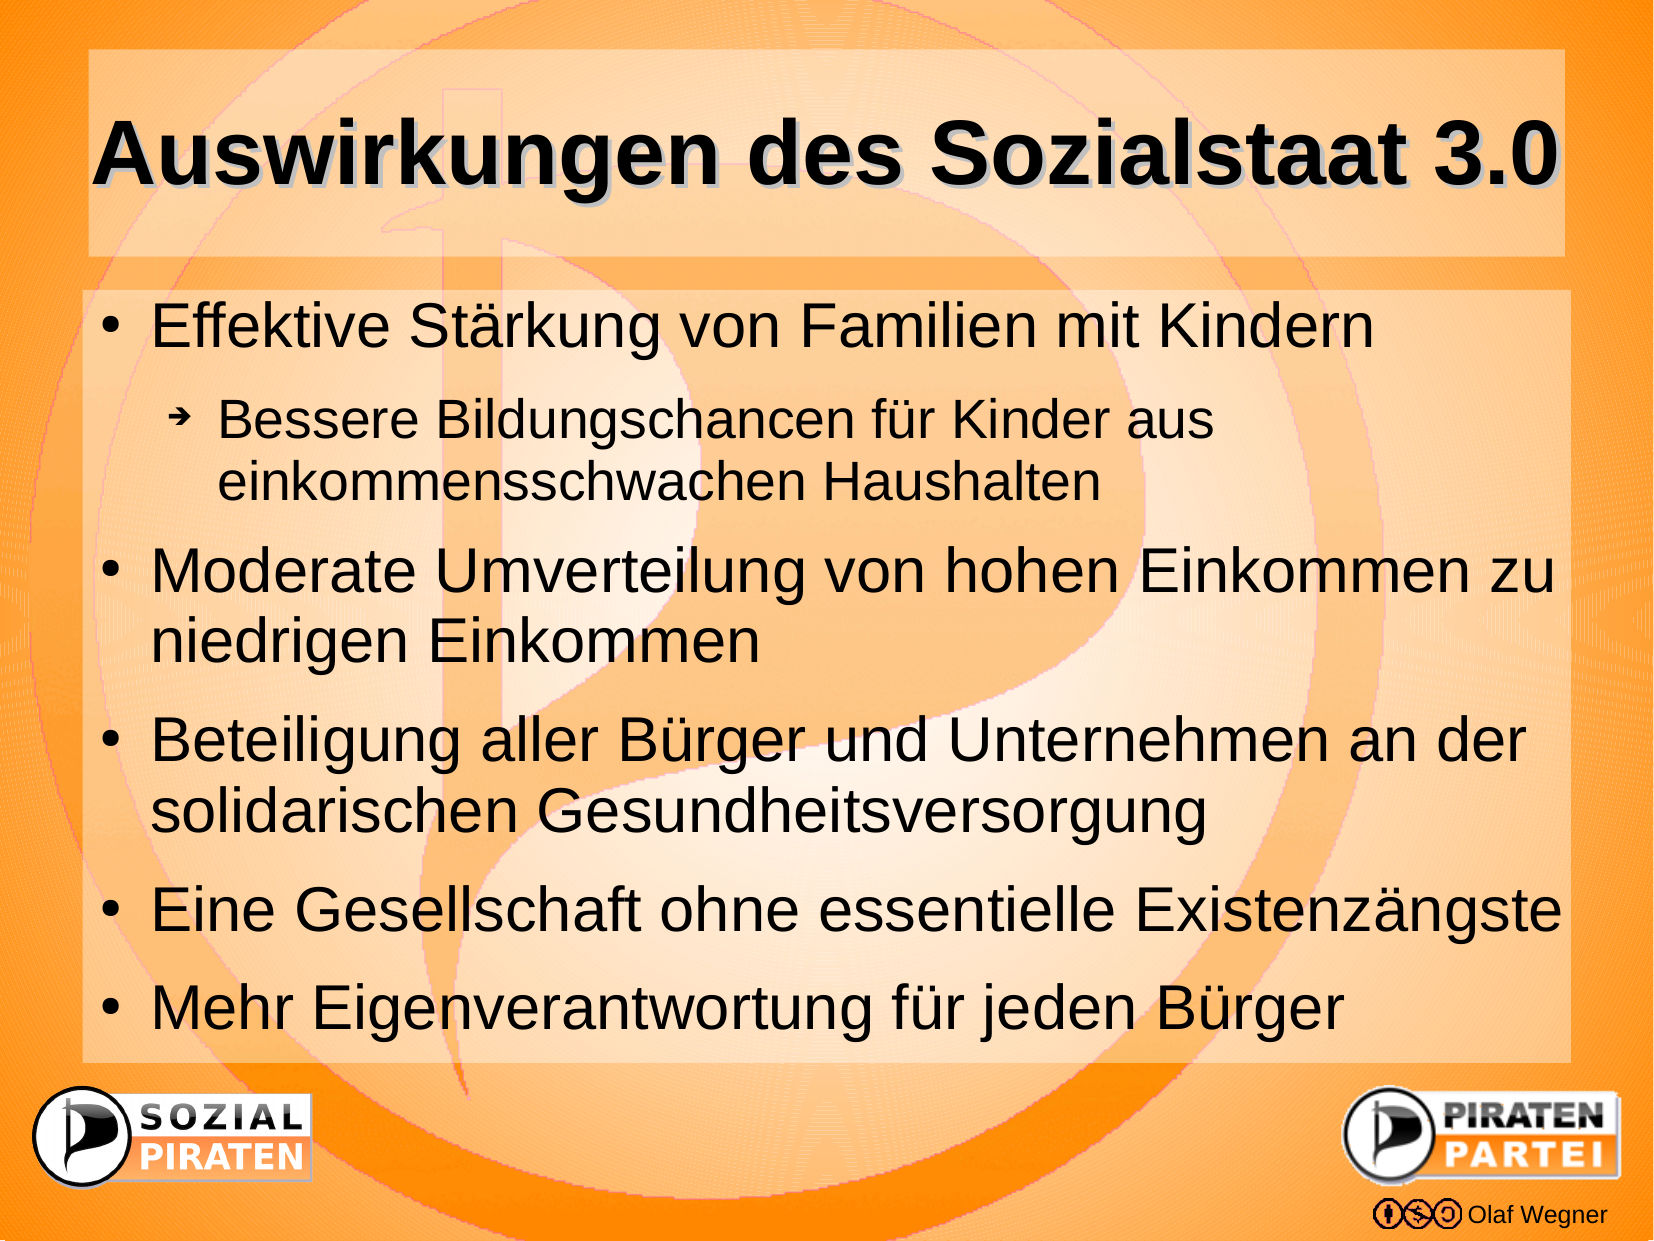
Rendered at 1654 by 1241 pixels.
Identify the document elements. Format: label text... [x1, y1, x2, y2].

text_box Olaf Wegner [1452, 1193, 1623, 1237]
title Auswirkungen des Sozialstaat 3.0 [88, 49, 1565, 257]
picture [29, 0, 1623, 1241]
list Effektive Stärkung von Familien mit Kindern Bessere Bildungschancen für Kinder aus einkommensschwachen Haushalten Moderate Umverteilung von hohen Einkommen zu niedrigen Einkommen Beteiligung aller Bürger und Unternehmen an der solidarischen Gesundheitsversorgung Eine Gesellschaft ohne essentielle Existenzängste Mehr Eigenverantwortung für jeden Bürger [82, 290, 1571, 1063]
